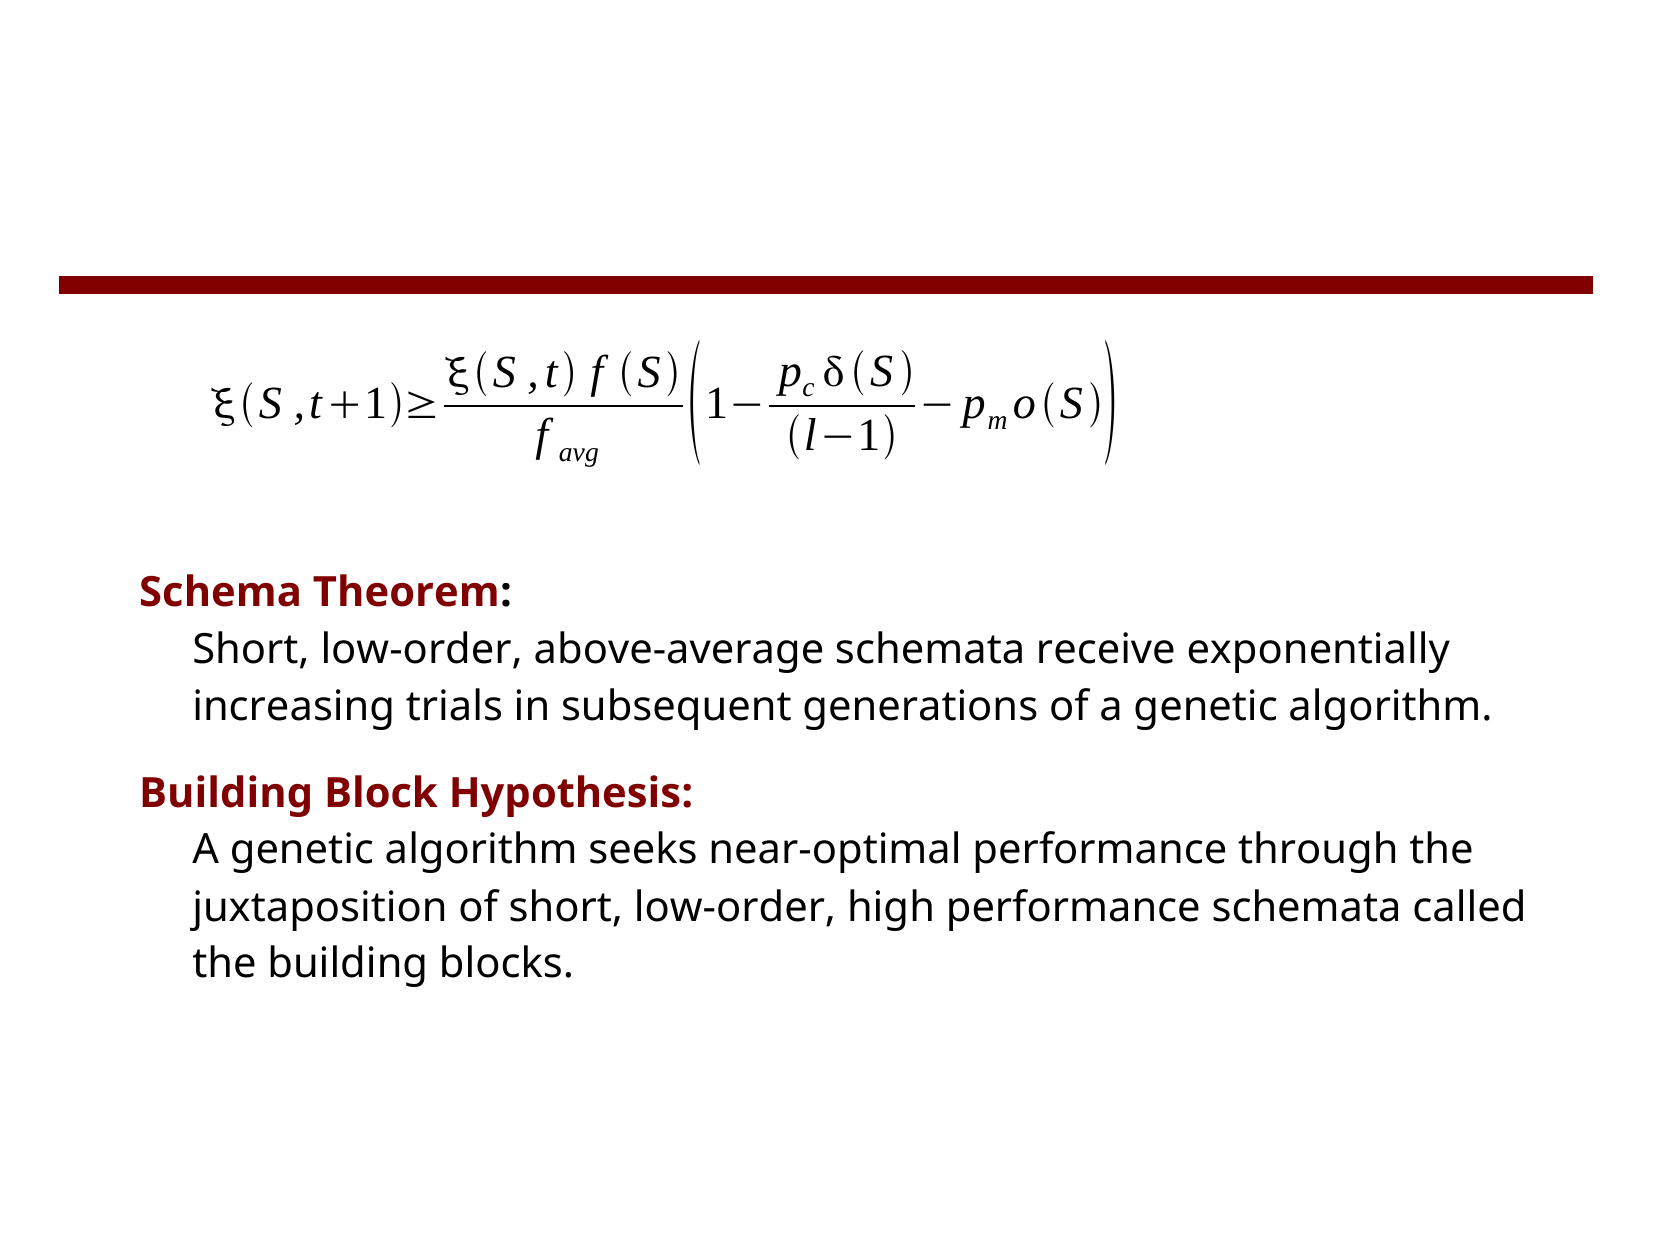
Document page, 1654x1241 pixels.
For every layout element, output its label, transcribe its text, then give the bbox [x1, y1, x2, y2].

list Schema Theorem: Short, low-order, above-average schemata receive exponentially increasing trials in subsequent generations of a genetic algorithm. Building Block Hypothesis: A genetic algorithm seeks near-optimal performance through the juxtaposition of short, low-order, high performance schemata called the building blocks. [121, 344, 1534, 1127]
chart [205, 337, 1126, 468]
